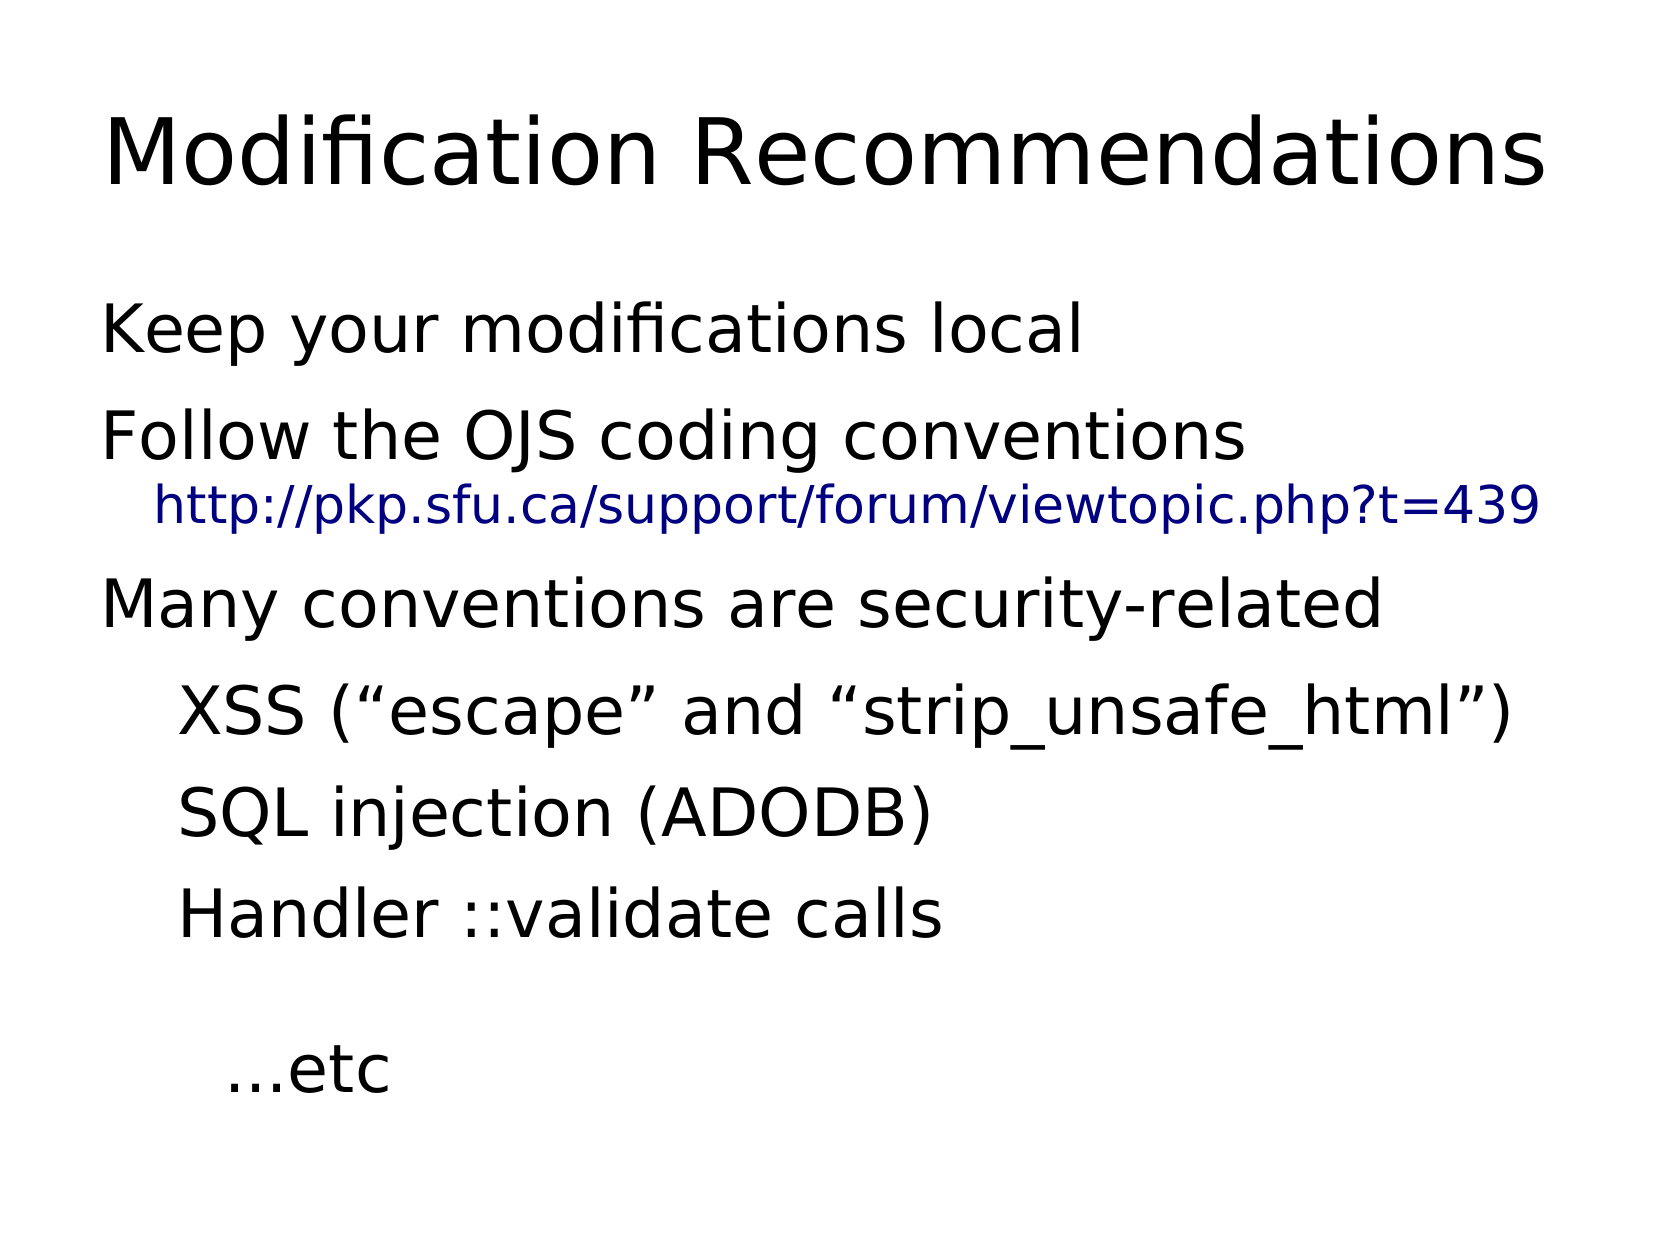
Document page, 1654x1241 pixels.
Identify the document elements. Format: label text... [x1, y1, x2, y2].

title Modification Recommendations [82, 56, 1571, 250]
list Keep your modifications local Follow the OJS coding conventions http://pkp.sfu.ca/support/forum/viewtopic.php?t=439 Many conventions are security-related XSS (“escape” and “strip_unsafe_html”) SQL injection (ADODB) Handler ::validate calls ...etc [82, 290, 1571, 1109]
